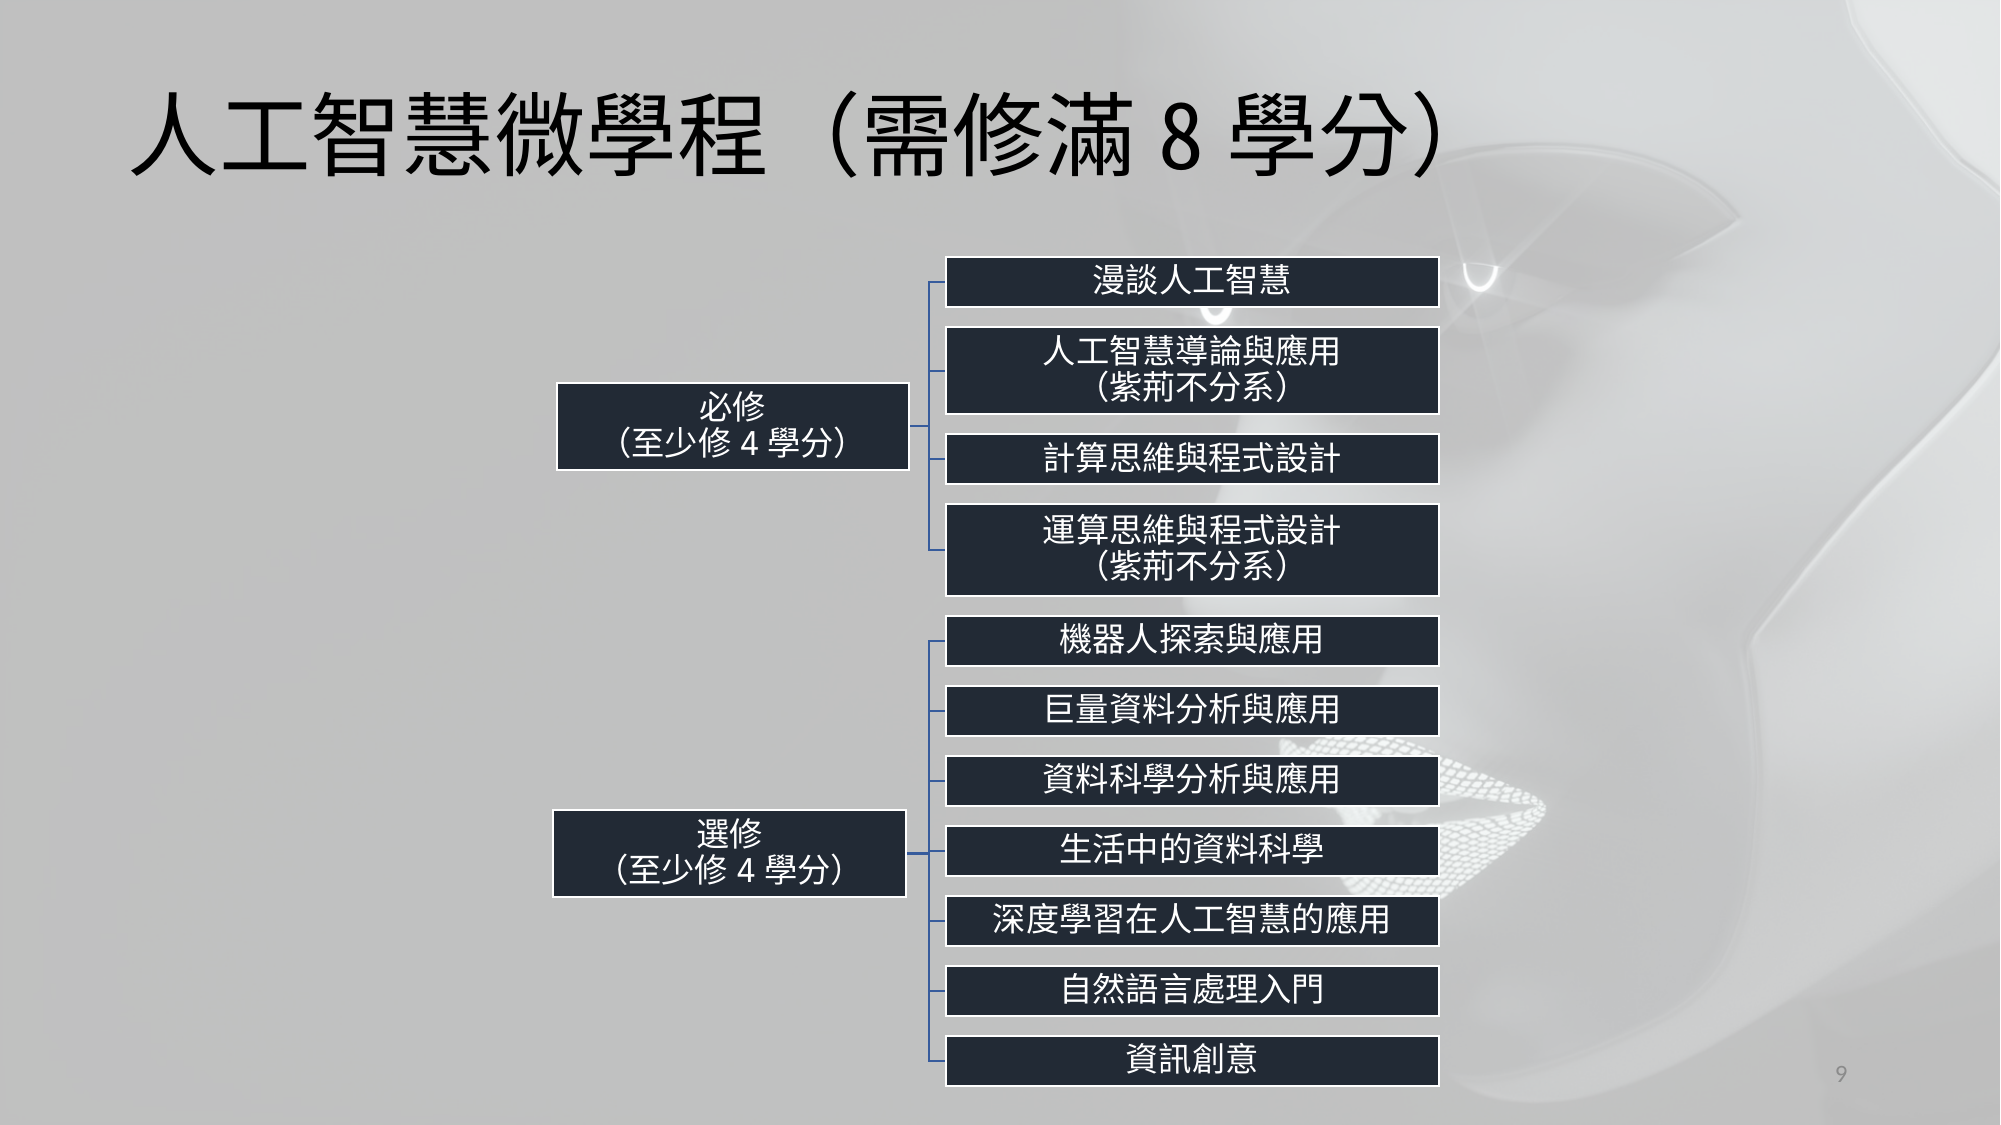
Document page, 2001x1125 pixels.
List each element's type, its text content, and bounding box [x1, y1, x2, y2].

text_box 生活中的資料科學 [945, 826, 1439, 876]
text_box 運算思維與程式設計 （紫荊不分系） [945, 504, 1440, 596]
text_box 選修 （至少修4學分） [553, 810, 906, 897]
text_box 人工智慧導論與應用 （紫荊不分系） [945, 327, 1440, 414]
text_box 資料科學分析與應用 [945, 756, 1439, 806]
slide_number <number> [1412, 1042, 1863, 1103]
text_box 巨量資料分析與應用 [945, 686, 1439, 736]
text_box 機器人探索與應用 [945, 616, 1439, 666]
text_box 計算思維與程式設計 [945, 434, 1439, 485]
text_box 深度學習在人工智慧的應用 [945, 896, 1440, 946]
text_box 漫談人工智慧 [945, 257, 1439, 307]
text_box 必修 （至少修4學分） [556, 382, 909, 470]
text_box 資訊創意 [945, 1036, 1439, 1086]
title 人工智慧微學程（需修滿8學分） [112, 38, 1775, 241]
text_box 自然語言處理入門 [945, 966, 1439, 1016]
